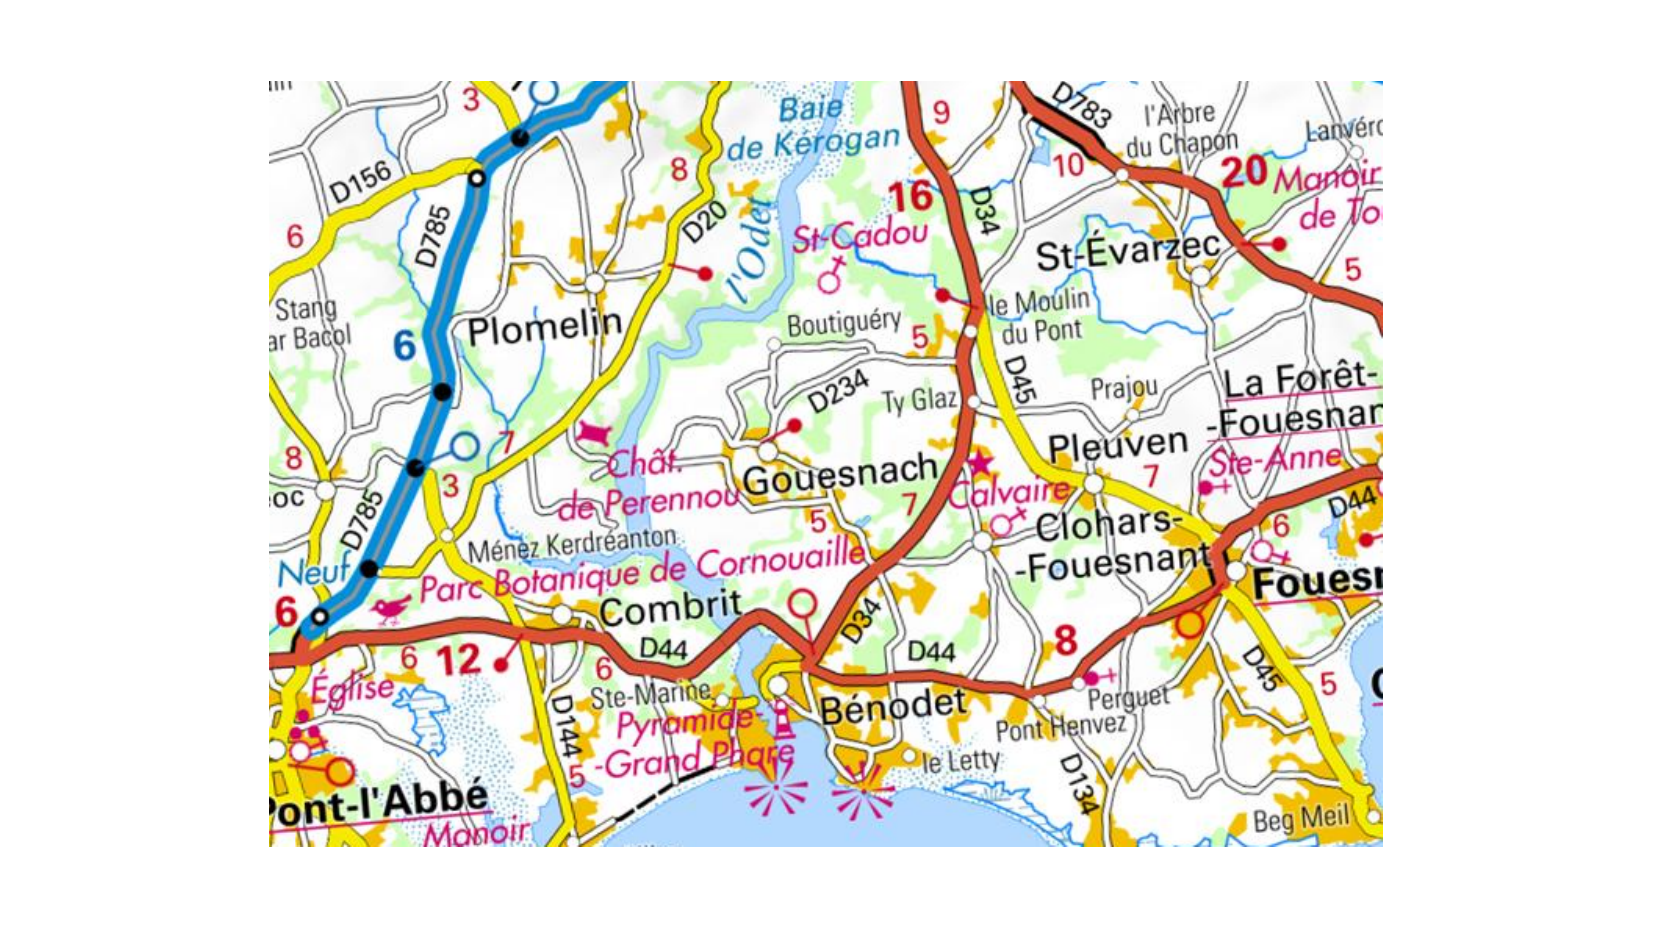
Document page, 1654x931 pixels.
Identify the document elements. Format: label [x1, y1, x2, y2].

picture [269, 81, 1383, 847]
